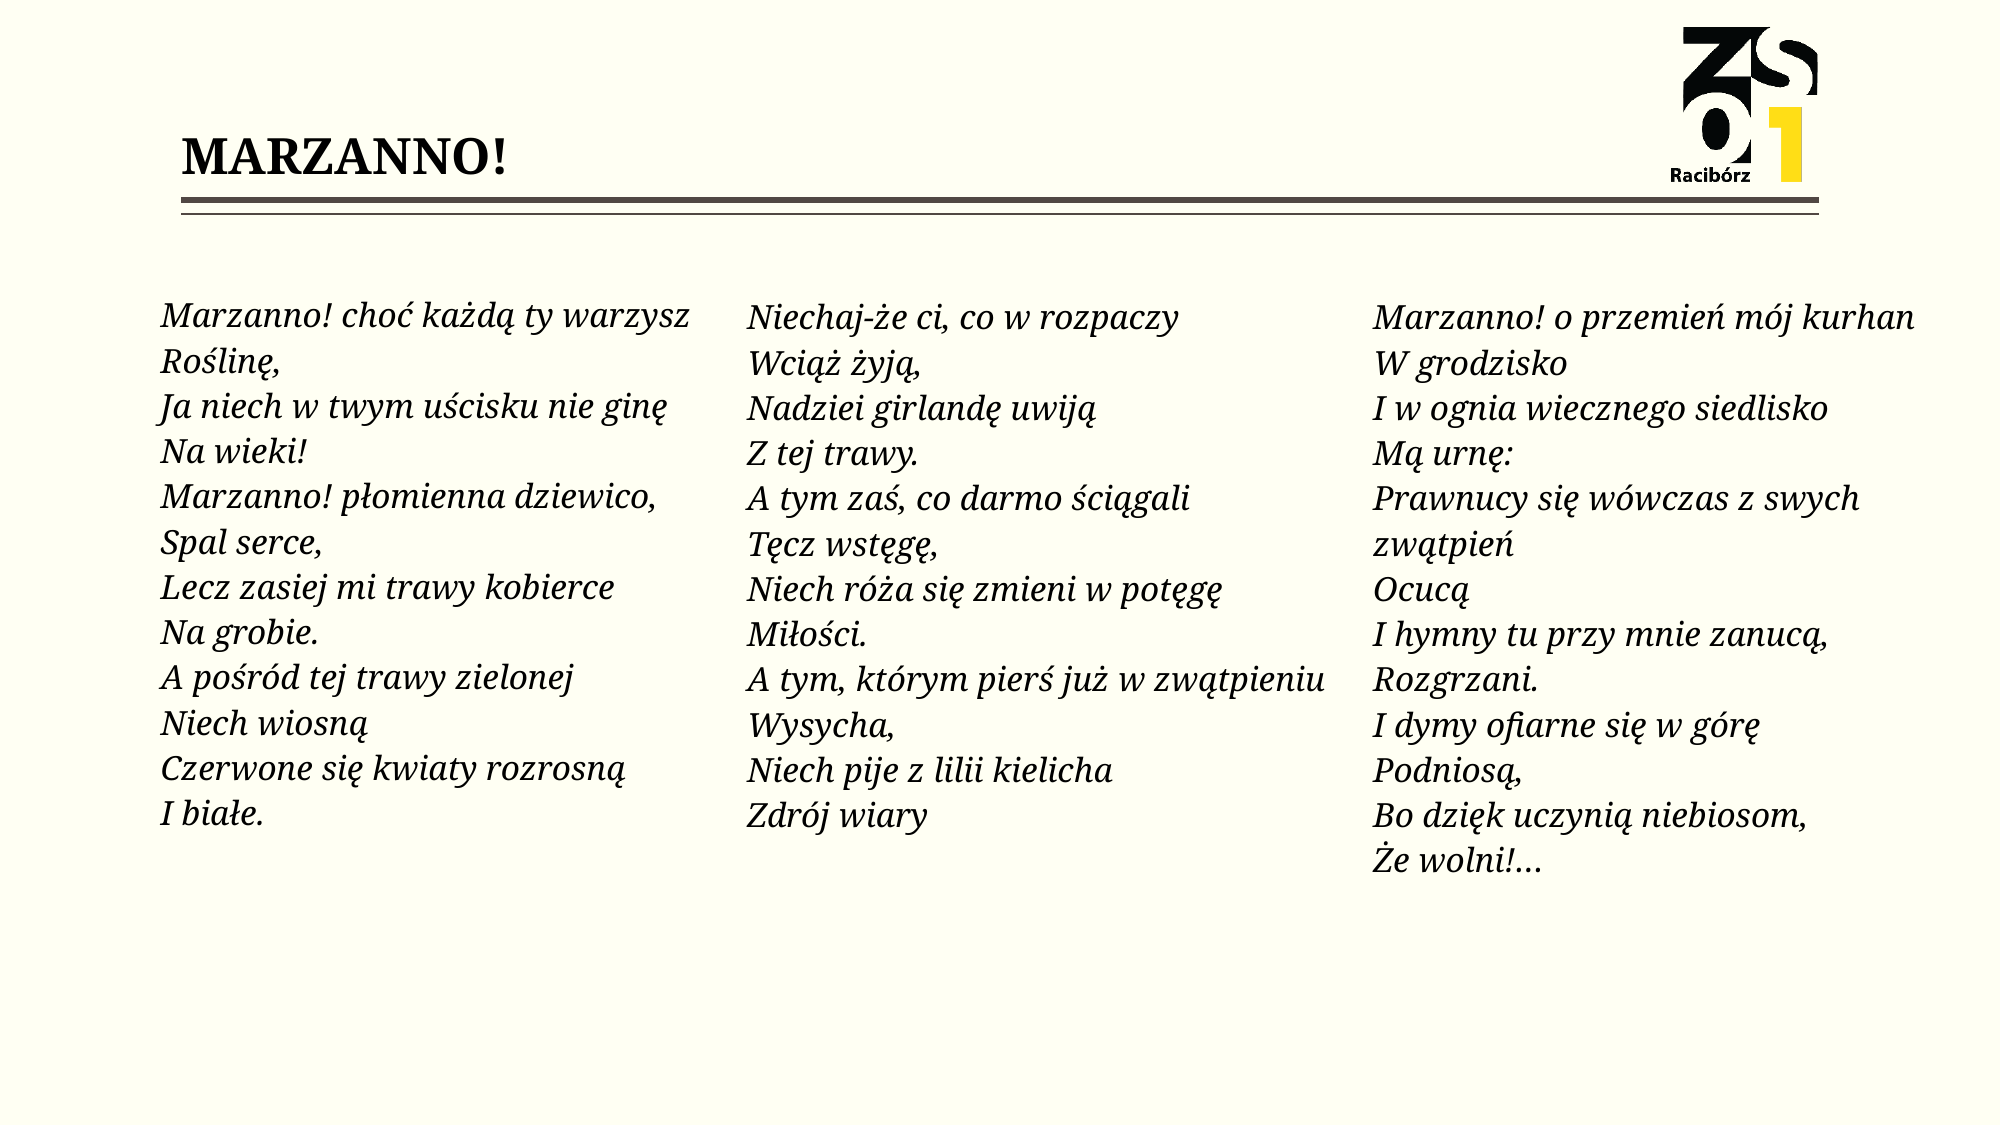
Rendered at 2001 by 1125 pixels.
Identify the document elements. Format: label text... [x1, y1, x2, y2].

title MARZANNO! [181, 12, 1674, 193]
text_box Niechaj-że ci, co w rozpaczy Wciąż żyją, Nadziei girlandę uwiją Z tej trawy. A tym zaś, co darmo ściągali Tęcz wstęgę, Niech róża się zmieni w potęgę Miłości. A tym, którym pierś już w zwątpieniu Wysycha, Niech pije z lilii kielicha Zdrój wiary [732, 287, 1453, 1125]
text_box Marzanno! o przemień mój kurhan W grodzisko I w ognia wiecznego siedlisko Mą urnę: Prawnucy się wówczas z swych zwątpień Ocucą I hymny tu przy mnie zanucą, Rozgrzani. I dymy ofiarne się w górę Podniosą, Bo dzięk uczynią niebiosom, Że wolni!… [1358, 287, 2000, 1071]
picture [1624, 0, 1876, 228]
text_box Marzanno! choć każdą ty warzysz Roślinę, Ja niech w twym uścisku nie ginę Na wieki! Marzanno! płomienna dziewico, Spal serce, Lecz zasiej mi trawy kobierce Na grobie. A pośród tej trawy zielonej Niech wiosną Czerwone się kwiaty rozrosną I białe. [145, 248, 839, 1105]
